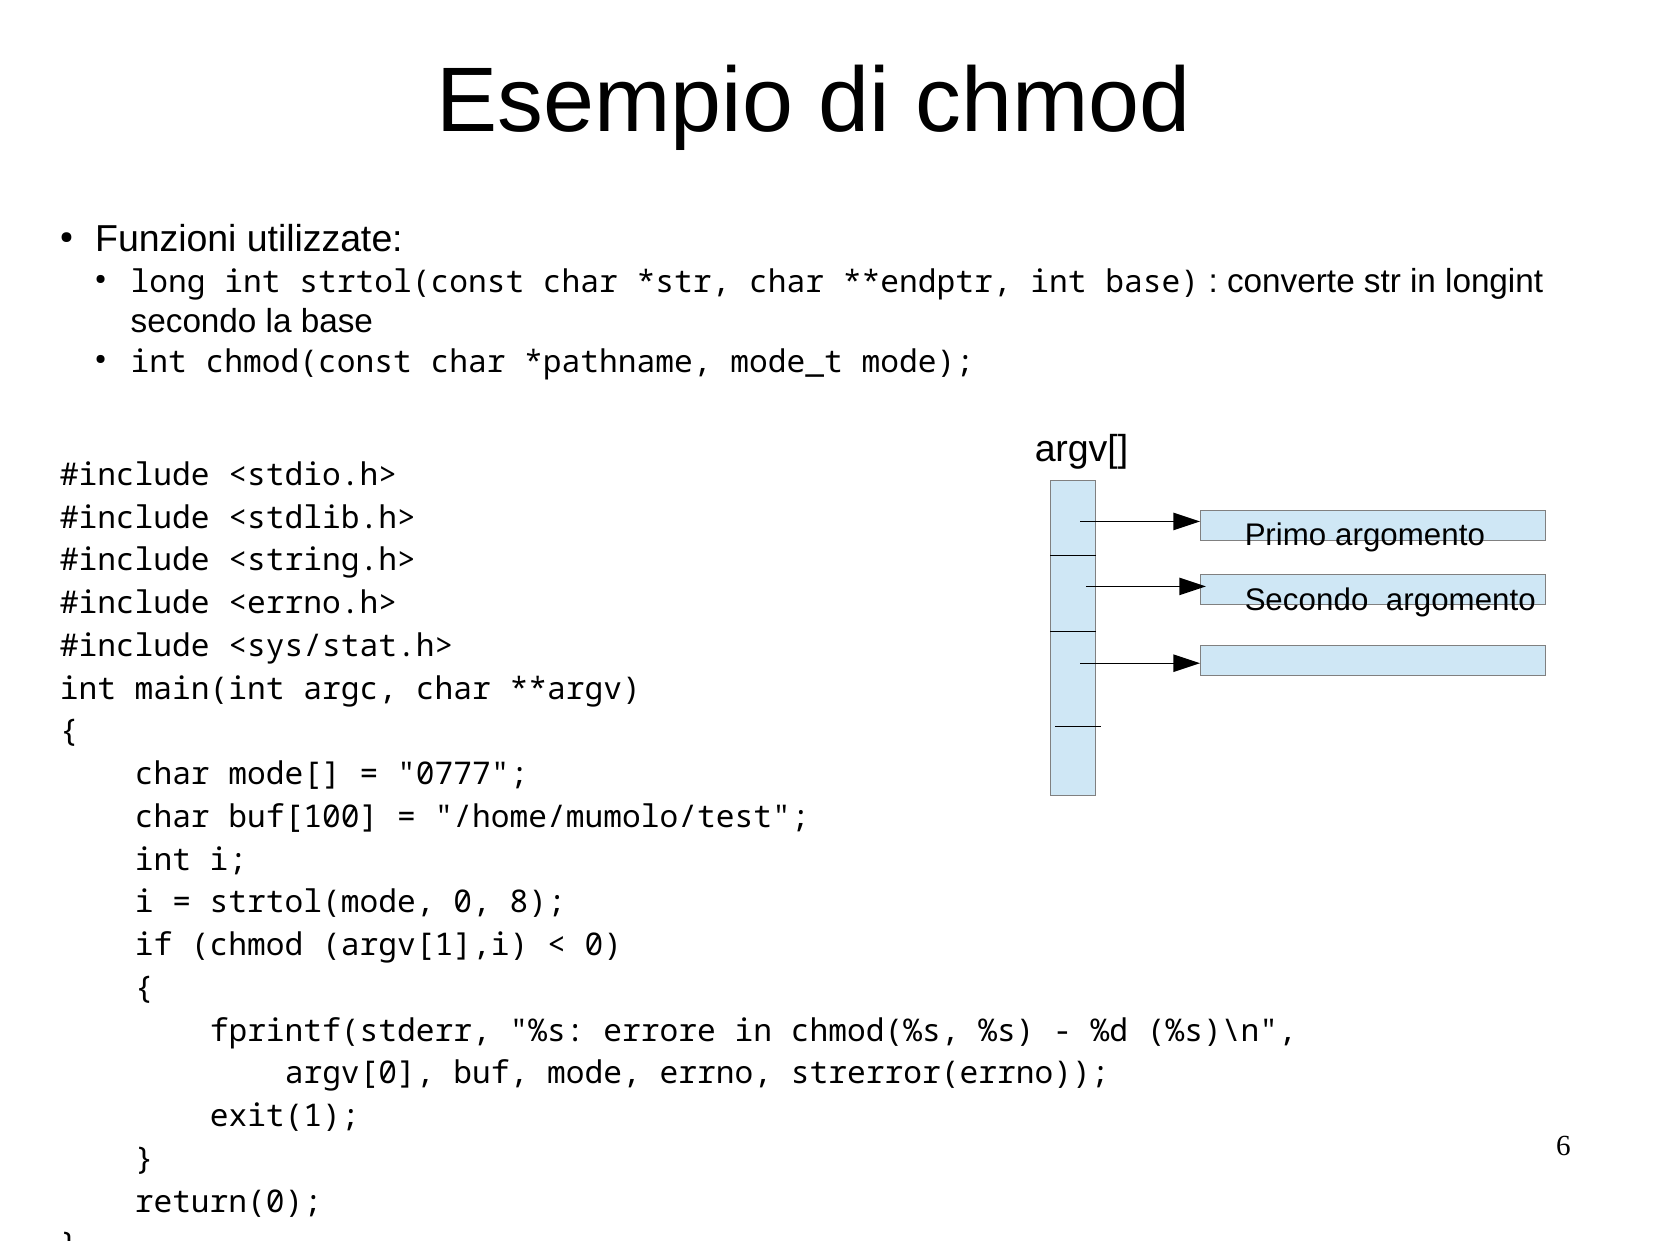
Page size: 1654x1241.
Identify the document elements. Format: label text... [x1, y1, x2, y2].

text_box Primo argomento [1230, 510, 1546, 561]
text_box [1050, 632, 1096, 796]
text_box [1200, 645, 1546, 676]
text_box argv[] [1020, 420, 1261, 477]
text_box Funzioni utilizzate: long int strtol(const char *str, char **endptr, int base) : converte str in longint secondo la base int chmod(const char *pathname, mode_t mode); [45, 210, 1606, 381]
title Esempio di chmod [82, 0, 1571, 204]
text_box [1200, 510, 1230, 541]
text_box #include <stdio.h> #include <stdlib.h> #include <string.h> #include <errno.h> #include <sys/stat.h> int main(int argc, char **argv) { char mode[] = "0777"; char buf[100] = "/home/mumolo/test"; int i; i = strtol(mode, 0, 8); if (chmod (argv[1],i) < 0) { fprintf(stderr, "%s: errore in chmod(%s, %s) - %d (%s)\n", argv[0], buf, mode, errno, strerror(errno)); exit(1); } return(0); } [45, 444, 1576, 1180]
text_box Secondo argomento [1230, 574, 1576, 626]
text_box [1050, 556, 1096, 631]
text_box [1050, 480, 1096, 555]
text_box [1200, 574, 1230, 605]
